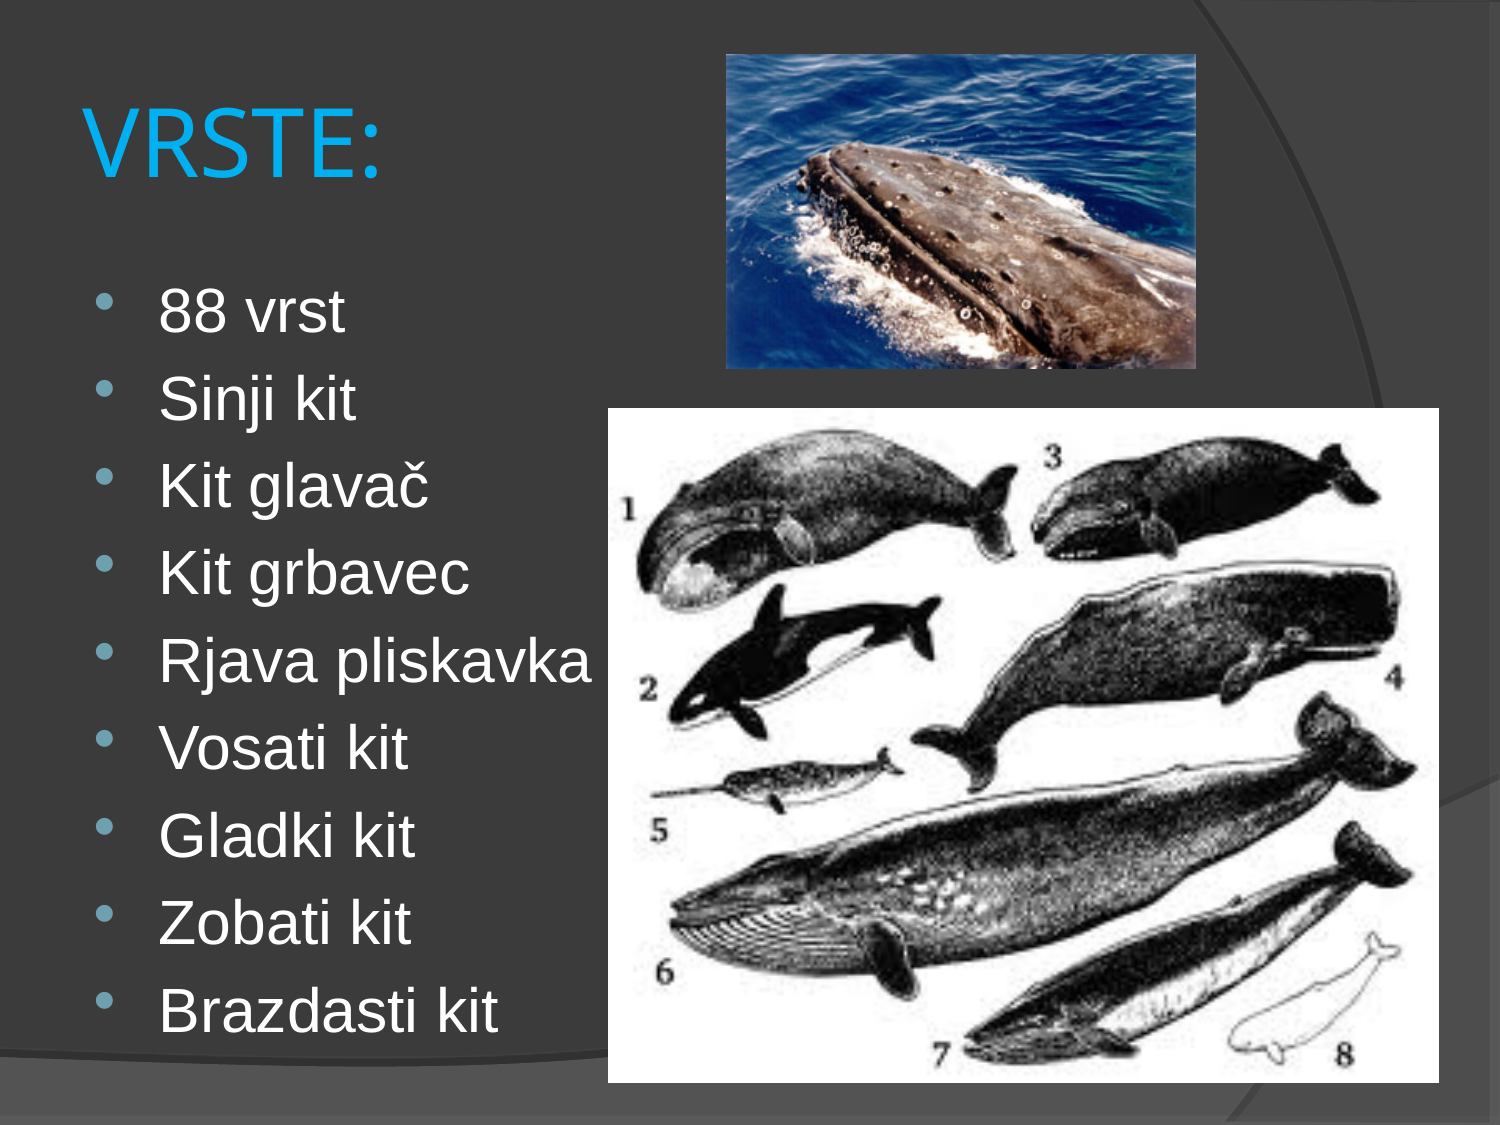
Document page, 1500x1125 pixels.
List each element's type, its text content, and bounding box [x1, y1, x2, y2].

picture [726, 54, 1196, 369]
picture [608, 408, 1439, 1083]
list 88 vrst Sinji kit Kit glavač Kit grbavec Rjava pliskavka Vosati kit Gladki kit Zobati kit Brazdasti kit [75, 262, 1300, 1083]
title VRSTE: [75, 45, 1300, 233]
